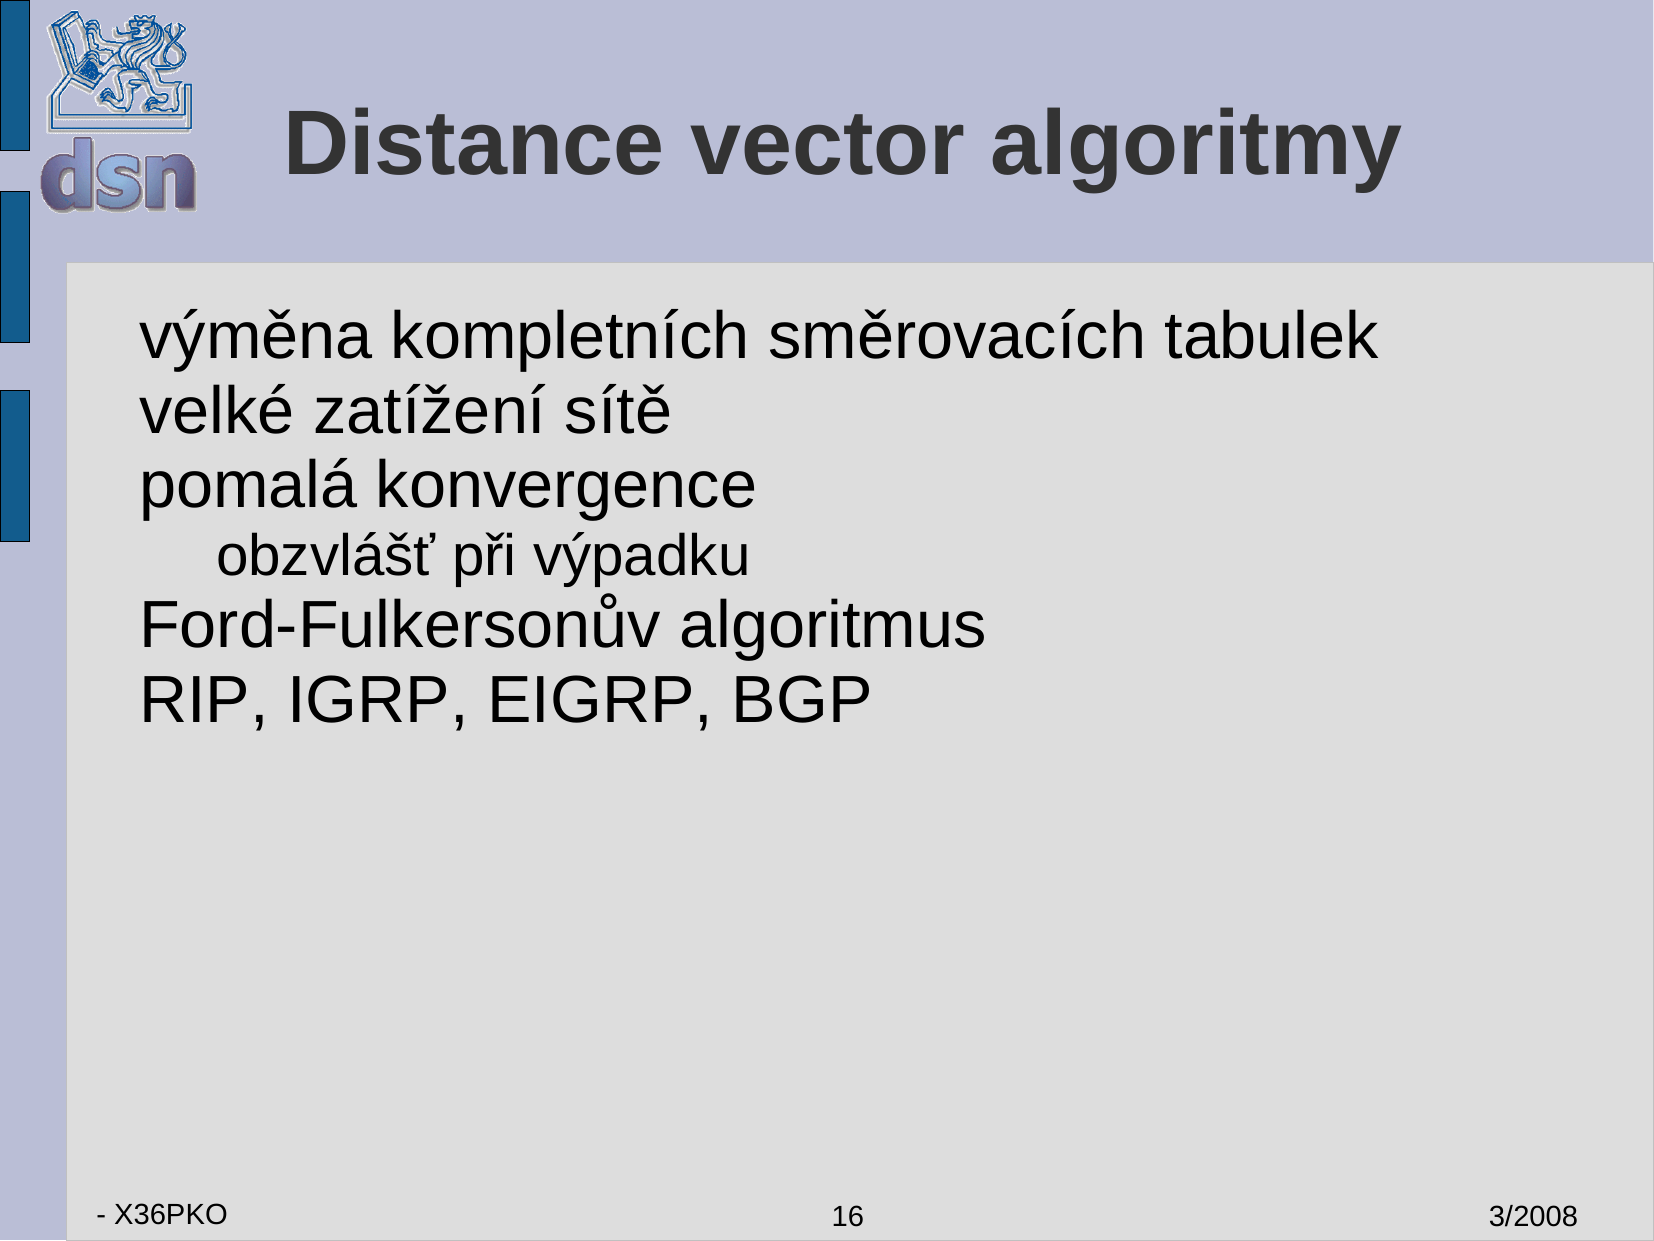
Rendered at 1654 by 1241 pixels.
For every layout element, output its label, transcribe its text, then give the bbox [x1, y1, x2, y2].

list výměna kompletních směrovacích tabulek velké zatížení sítě pomalá konvergence obzvlášť při výpadku Ford-Fulkersonův algoritmus RIP, IGRP, EIGRP, BGP [121, 297, 1534, 1126]
picture [10, 10, 223, 230]
title Distance vector algoritmy [210, 39, 1478, 247]
